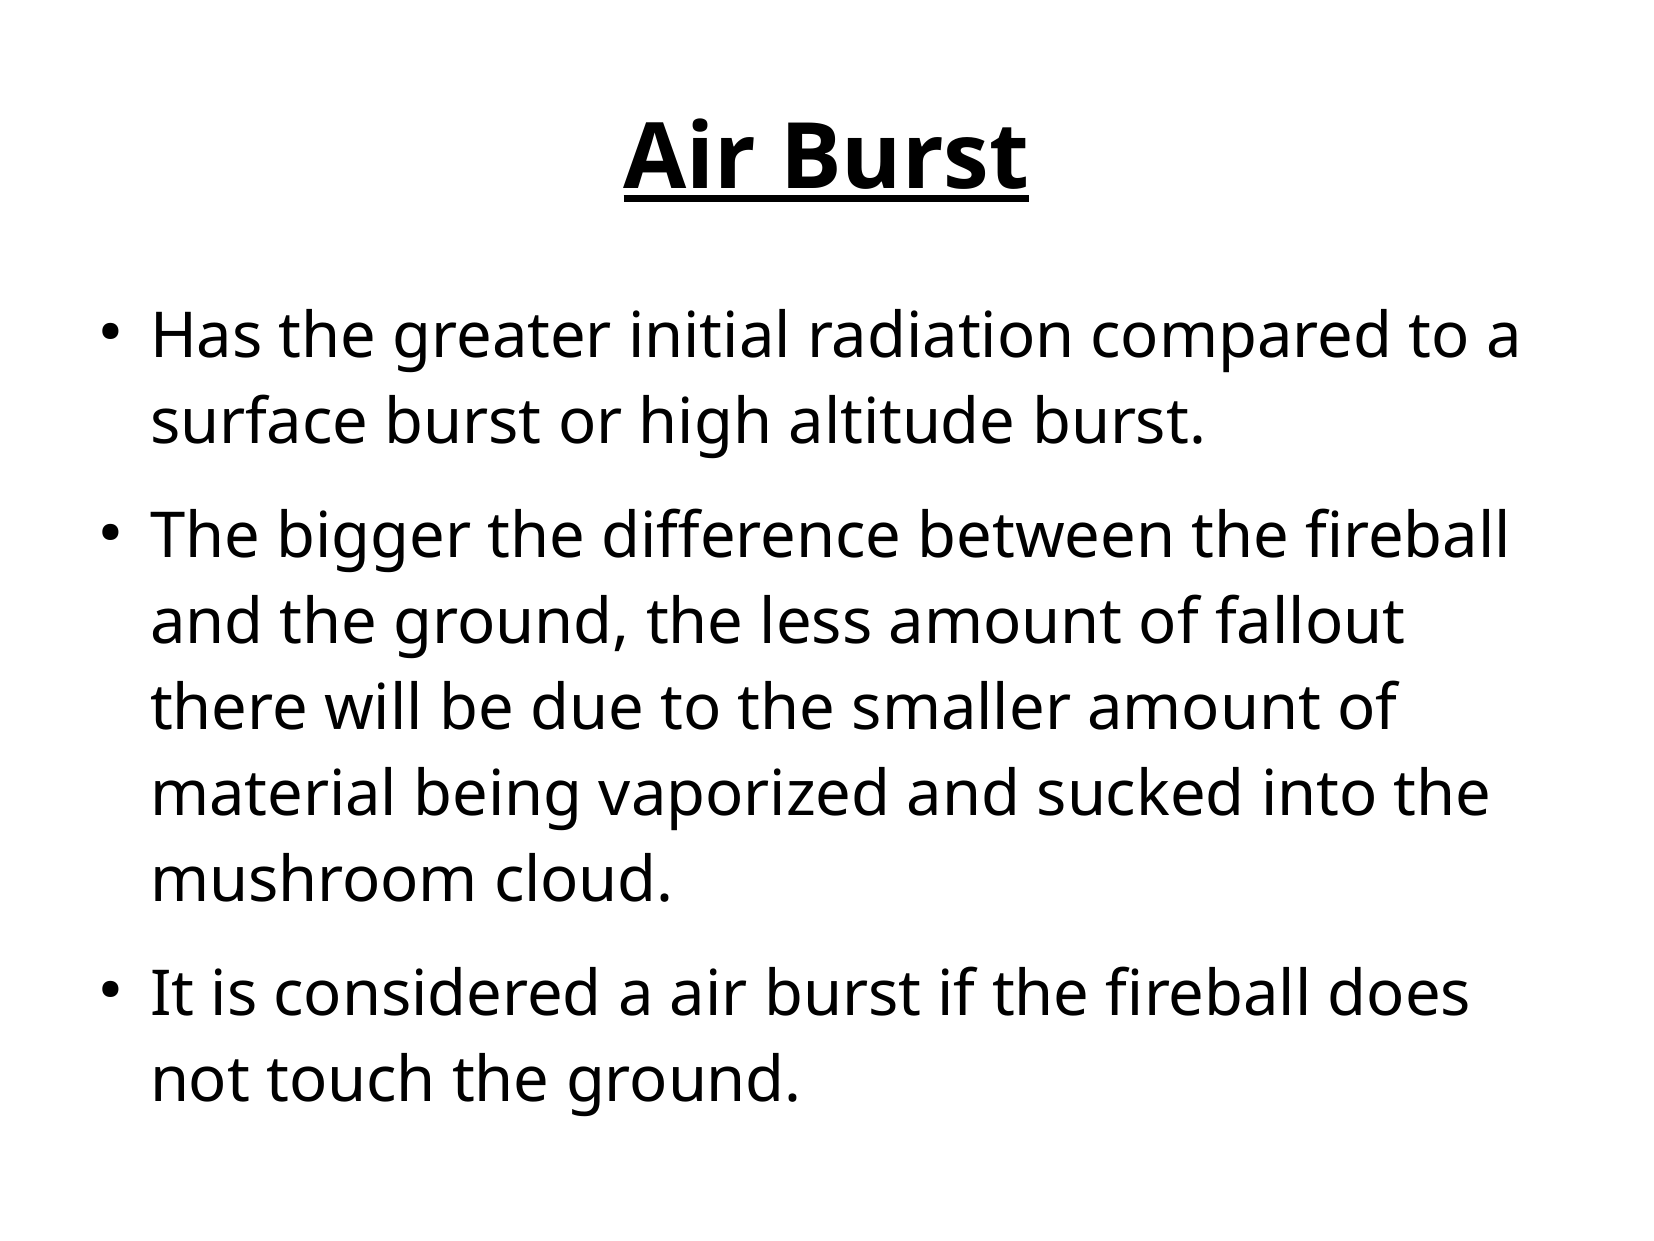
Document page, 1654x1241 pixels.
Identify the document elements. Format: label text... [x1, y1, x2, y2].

title Air Burst [82, 49, 1571, 257]
list Has the greater initial radiation compared to a surface burst or high altitude burst. The bigger the difference between the fireball and the ground, the less amount of fallout there will be due to the smaller amount of material being vaporized and sucked into the mushroom cloud. It is considered a air burst if the fireball does not touch the ground. [82, 290, 1571, 1126]
